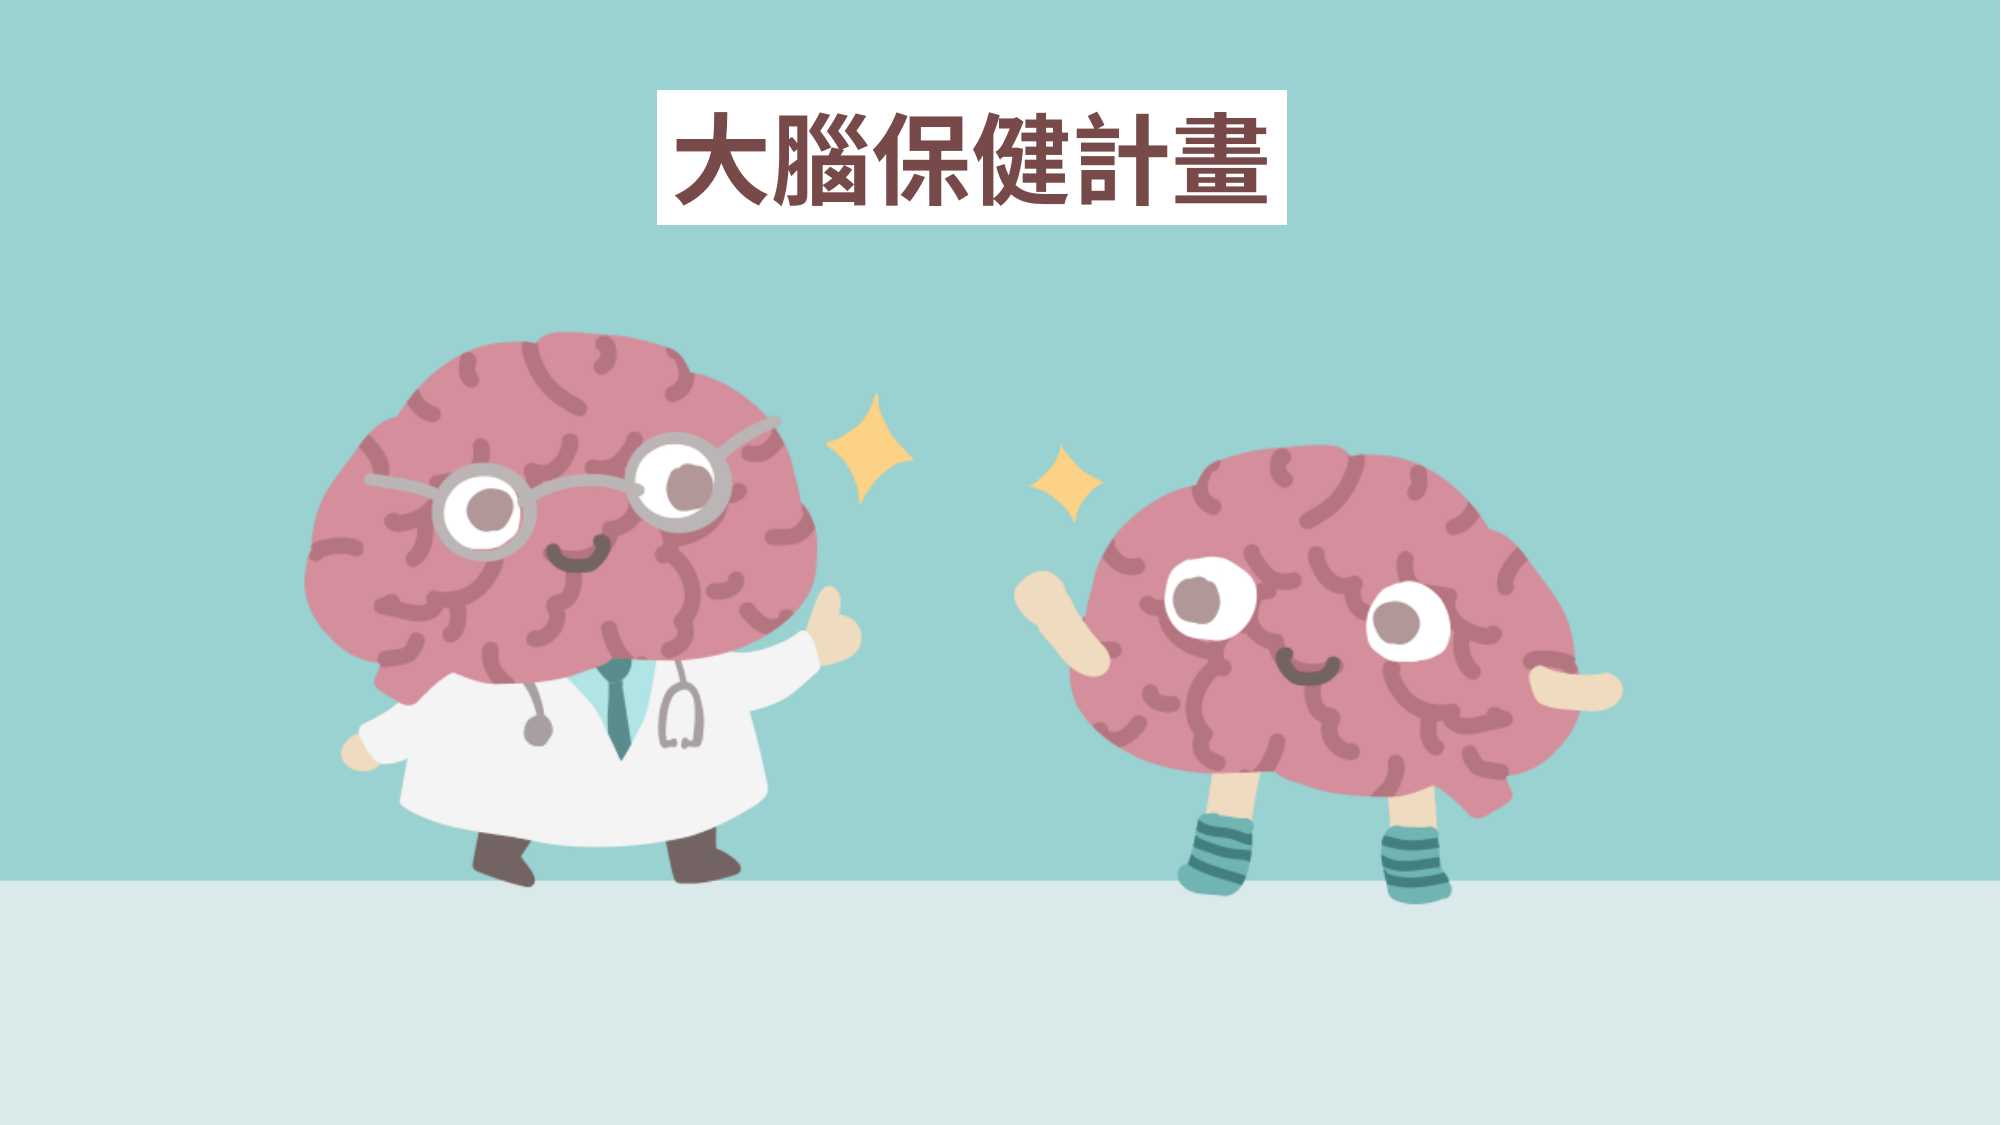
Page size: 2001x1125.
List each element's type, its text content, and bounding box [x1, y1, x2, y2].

text_box 大腦保健計畫 [657, 90, 1287, 225]
picture [0, 0, 2000, 1125]
